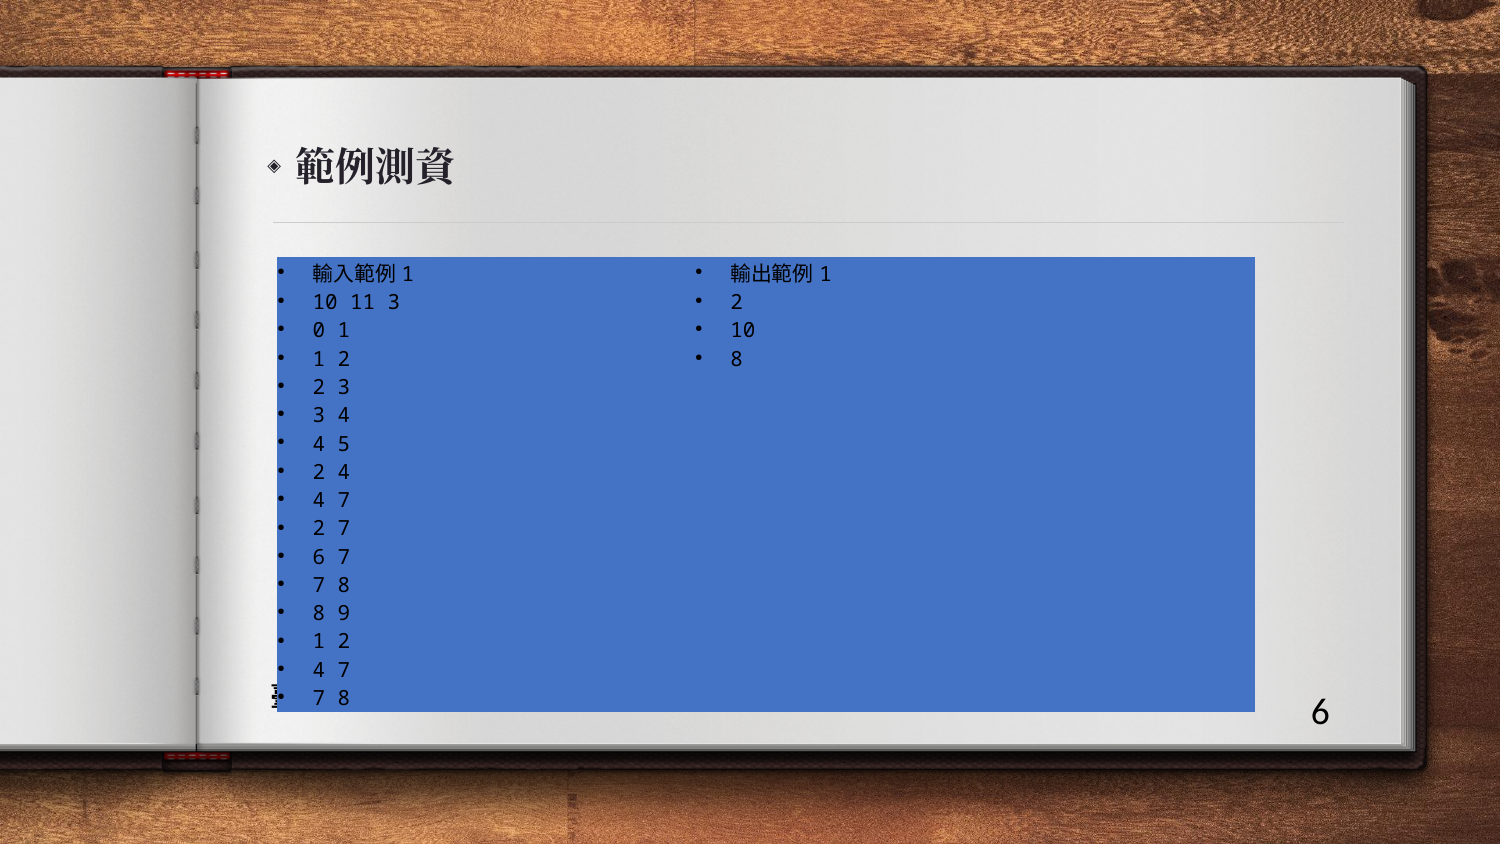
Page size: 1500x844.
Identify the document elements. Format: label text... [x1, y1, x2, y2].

list 範例測資 [252, 126, 1194, 205]
table_header 輸出範例1 2 10 8 [695, 257, 1255, 712]
text_box [1295, 672, 1386, 737]
table_header 輸入範例1 10 11 3 0 1 1 2 2 3 3 4 4 5 2 4 4 7 2 7 6 7 7 8 8 9 1 2 4 7 7 8 [277, 257, 695, 712]
